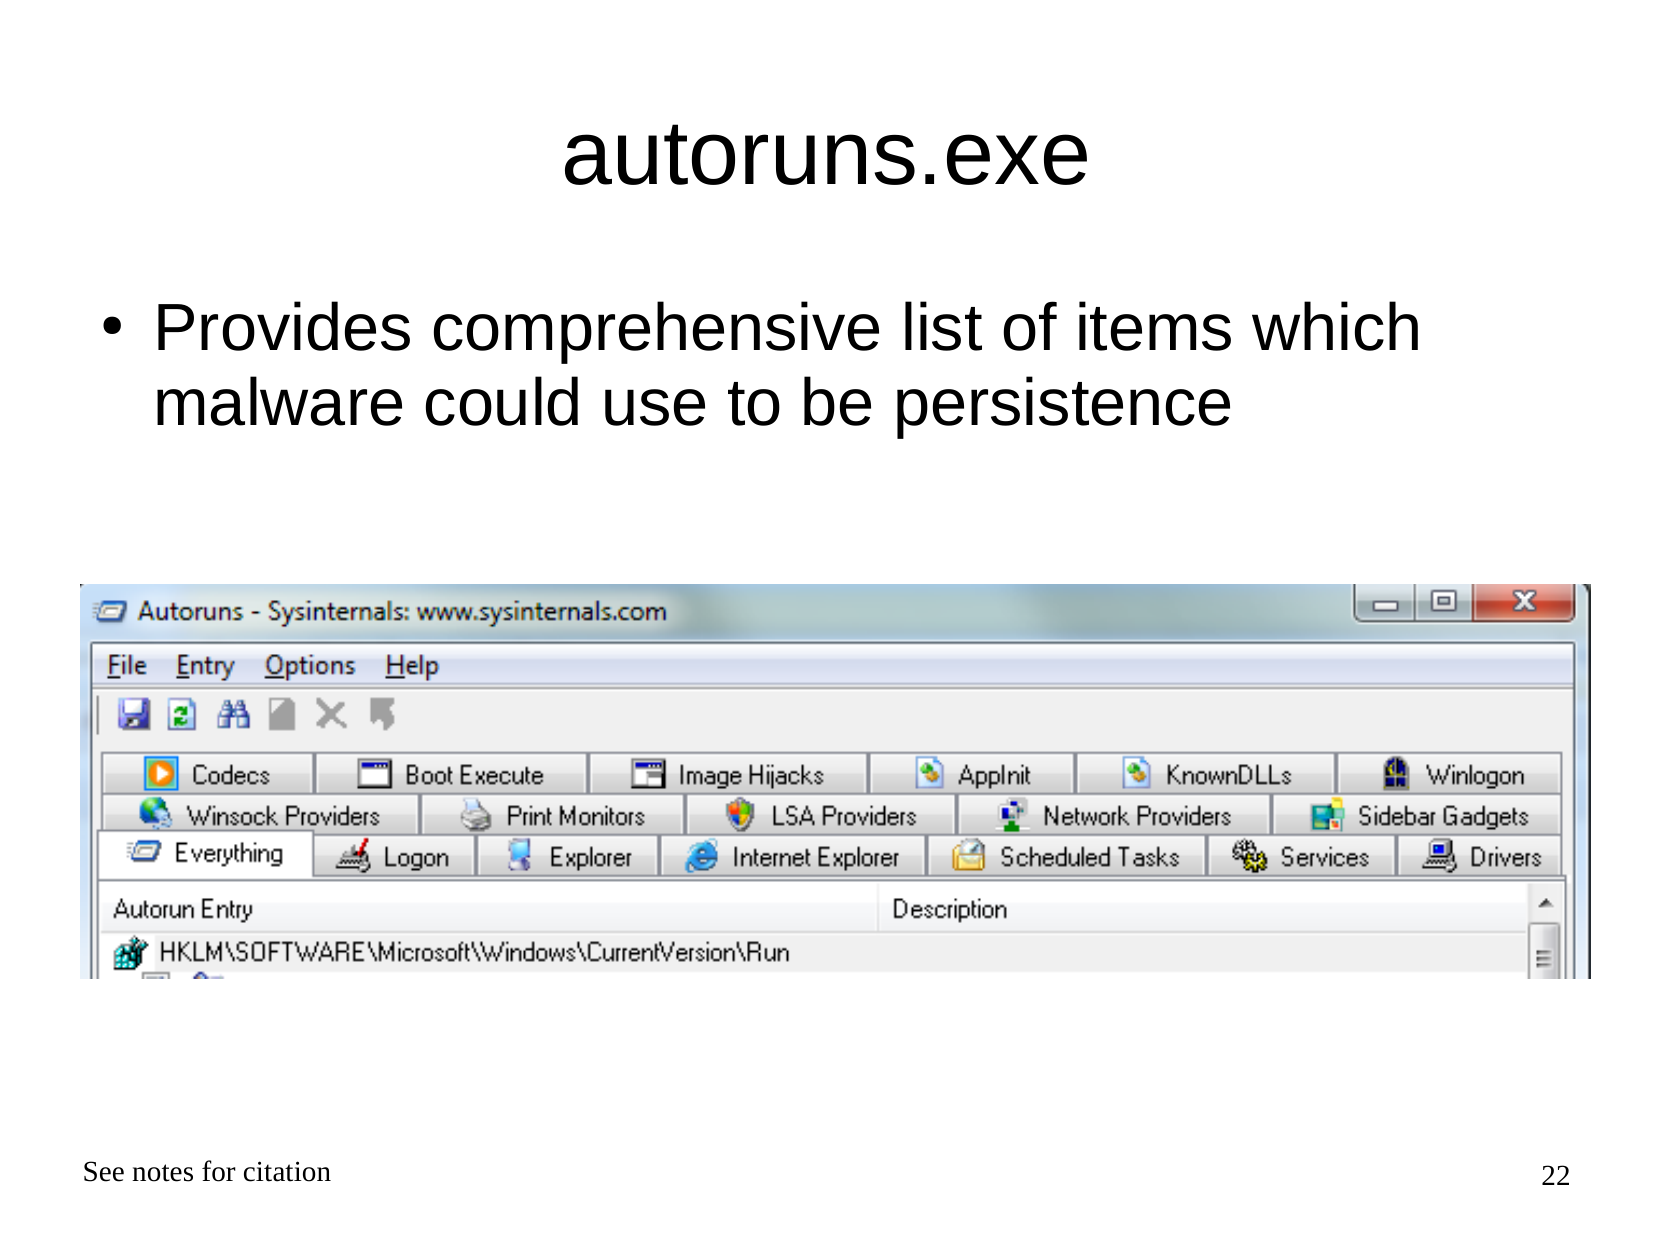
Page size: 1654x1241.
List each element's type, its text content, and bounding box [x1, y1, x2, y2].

list Provides comprehensive list of items which malware could use to be persistence [82, 980, 1576, 1186]
title autoruns.exe [82, 49, 1571, 257]
list Provides comprehensive list of items which malware could use to be persistence [82, 290, 1576, 584]
picture [80, 584, 1591, 980]
